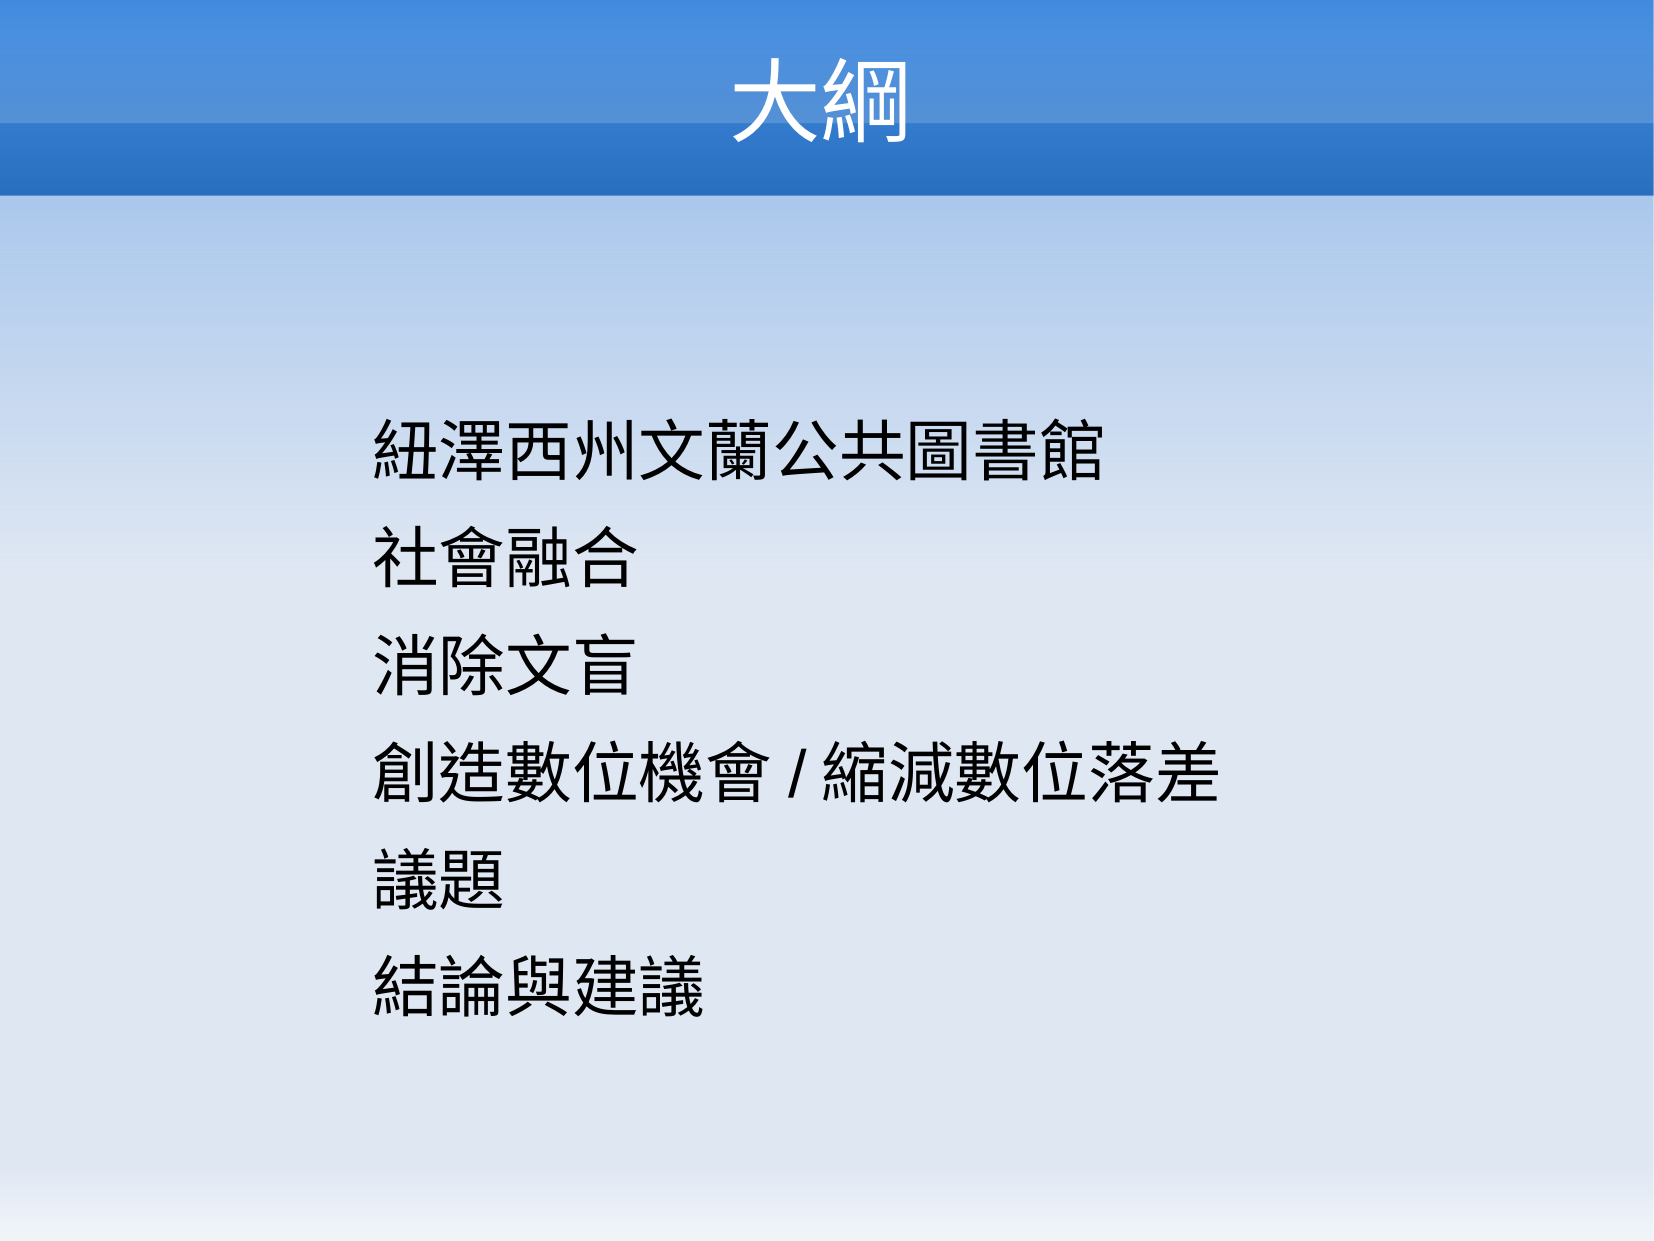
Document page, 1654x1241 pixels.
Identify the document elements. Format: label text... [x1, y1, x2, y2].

list 紐澤西州文蘭公共圖書館 社會融合 消除文盲 創造數位機會/縮減數位落差 議題 結論與建議 [354, 413, 1571, 1109]
title 大綱 [76, 0, 1565, 208]
picture [0, 0, 1654, 1241]
